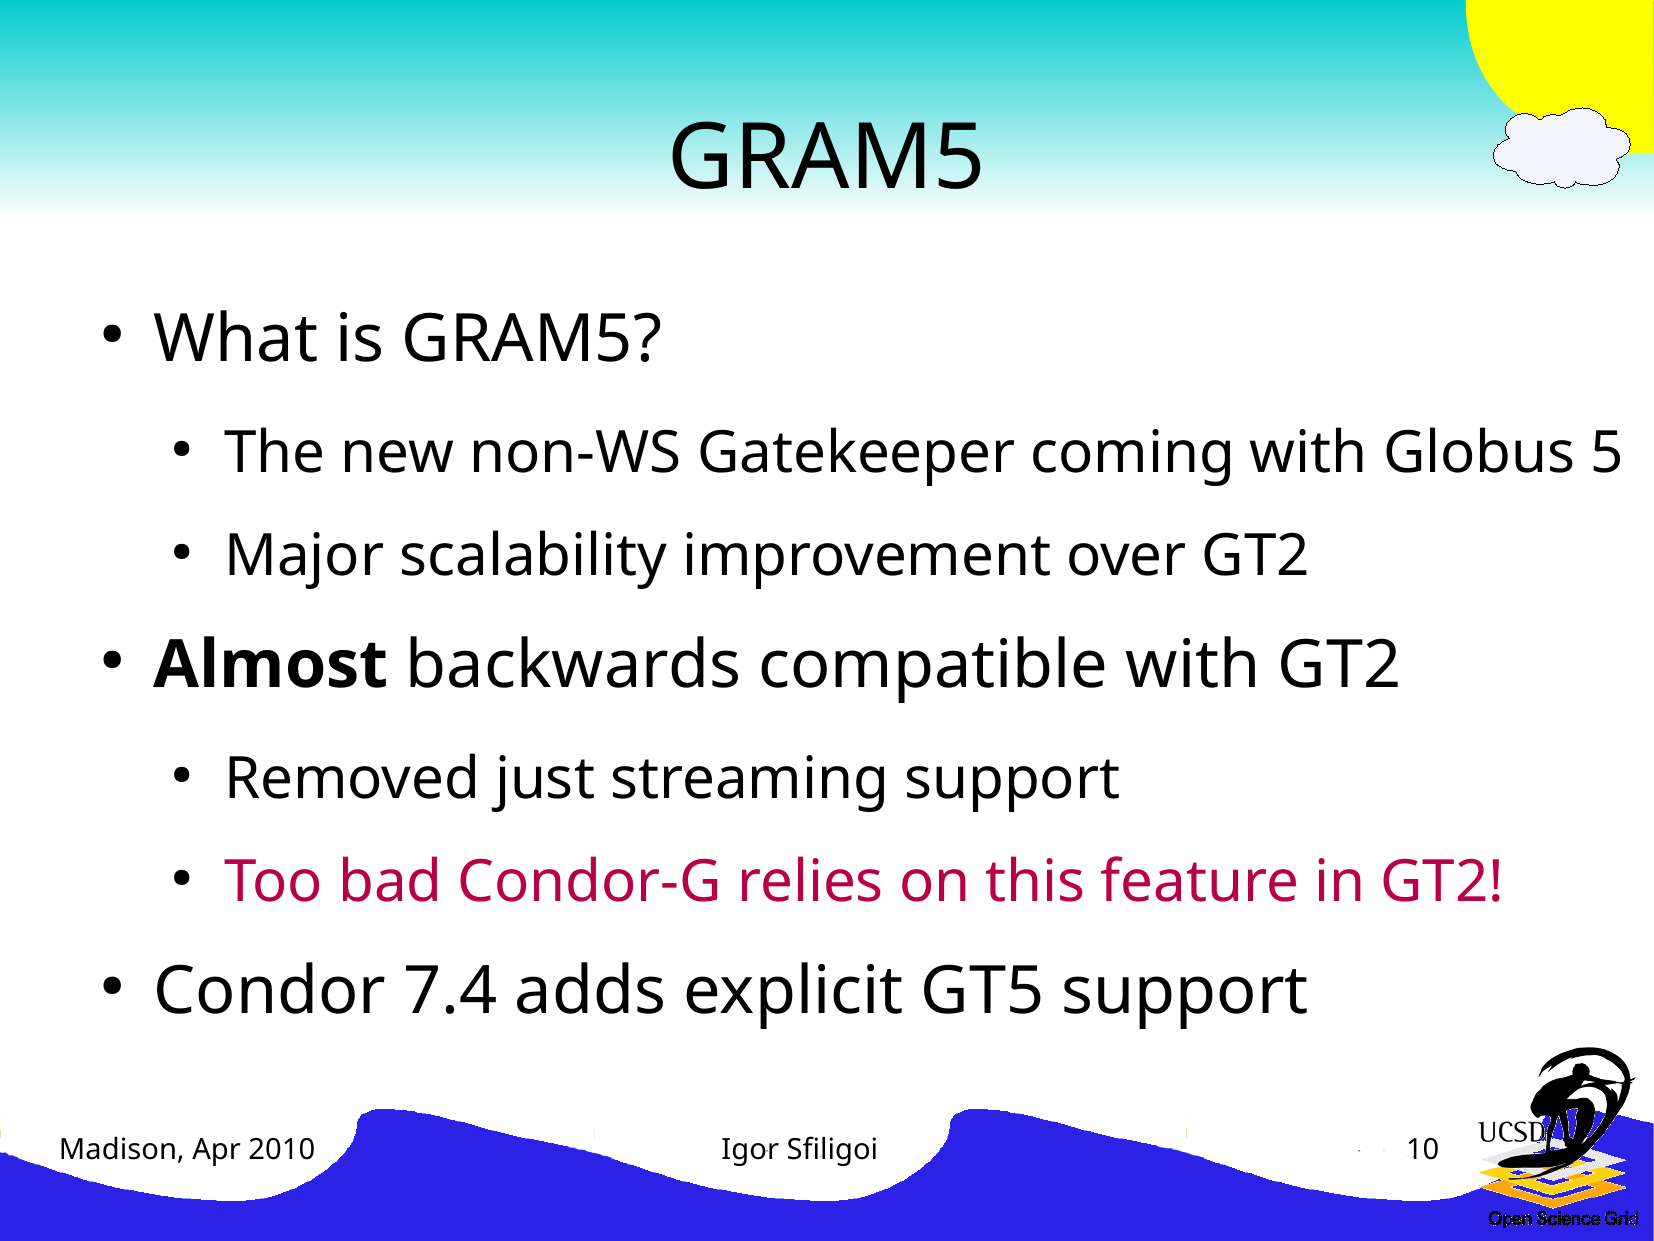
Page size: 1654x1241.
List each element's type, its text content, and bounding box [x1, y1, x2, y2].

picture [0, 1096, 1654, 1241]
title GRAM5 [82, 56, 1571, 250]
list What is GRAM5? The new non-WS Gatekeeper coming with Globus 5 Major scalability improvement over GT2 Almost backwards compatible with GT2 Removed just streaming support Too bad Condor-G relies on this feature in GT2! Condor 7.4 adds explicit GT5 support [82, 290, 1639, 1109]
text_box [1493, 107, 1631, 189]
